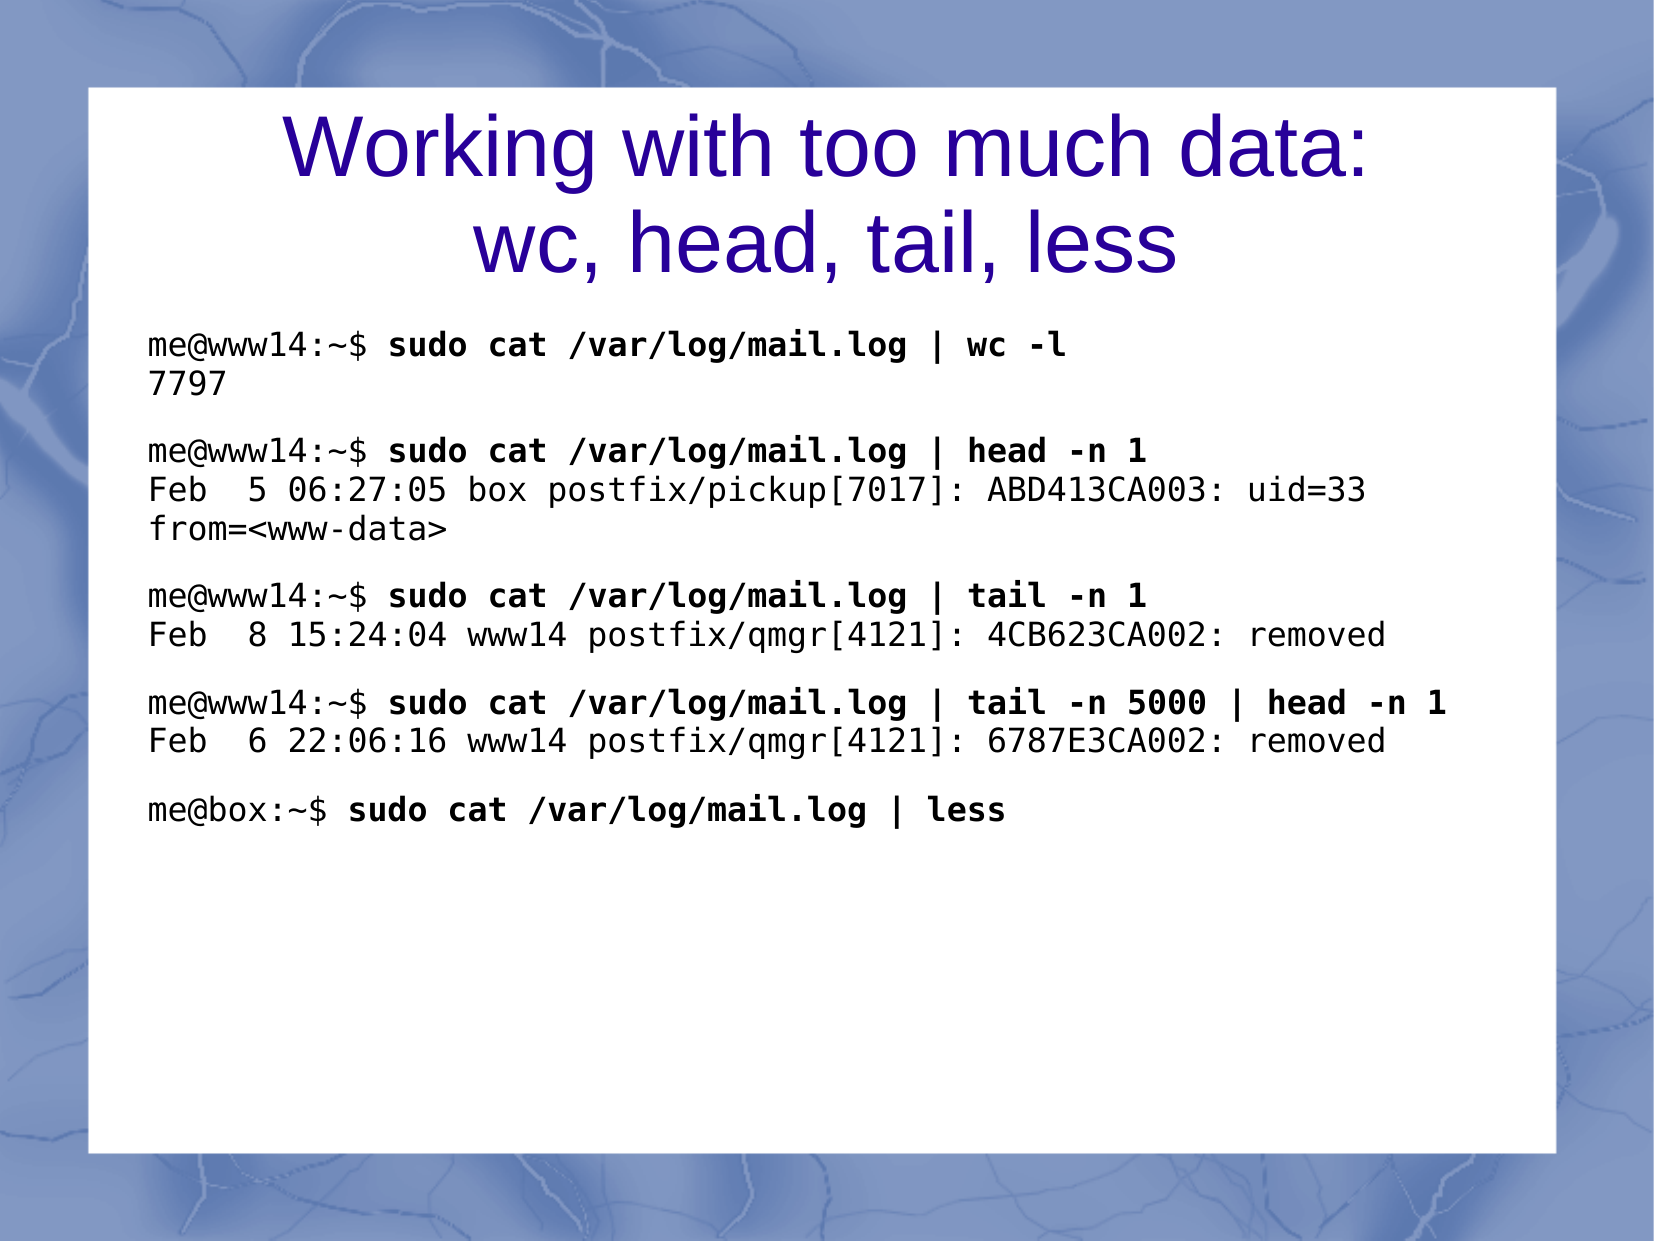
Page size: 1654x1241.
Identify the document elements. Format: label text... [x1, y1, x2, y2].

picture [0, 0, 1654, 1241]
list me@www14:~$ sudo cat /var/log/mail.log | wc -l 7797 me@www14:~$ sudo cat /var/log/mail.log | head -n 1 Feb 5 06:27:05 box postfix/pickup[7017]: ABD413CA003: uid=33 from=<www-data> me@www14:~$ sudo cat /var/log/mail.log | tail -n 1 Feb 8 15:24:04 www14 postfix/qmgr[4121]: 4CB623CA002: removed me@www14:~$ sudo cat /var/log/mail.log | tail -n 5000 | head -n 1 Feb 6 22:06:16 www14 postfix/qmgr[4121]: 6787E3CA002: removed me@box:~$ sudo cat /var/log/mail.log | less [147, 325, 1506, 1145]
title Working with too much data: wc, head, tail, less [118, 90, 1536, 298]
